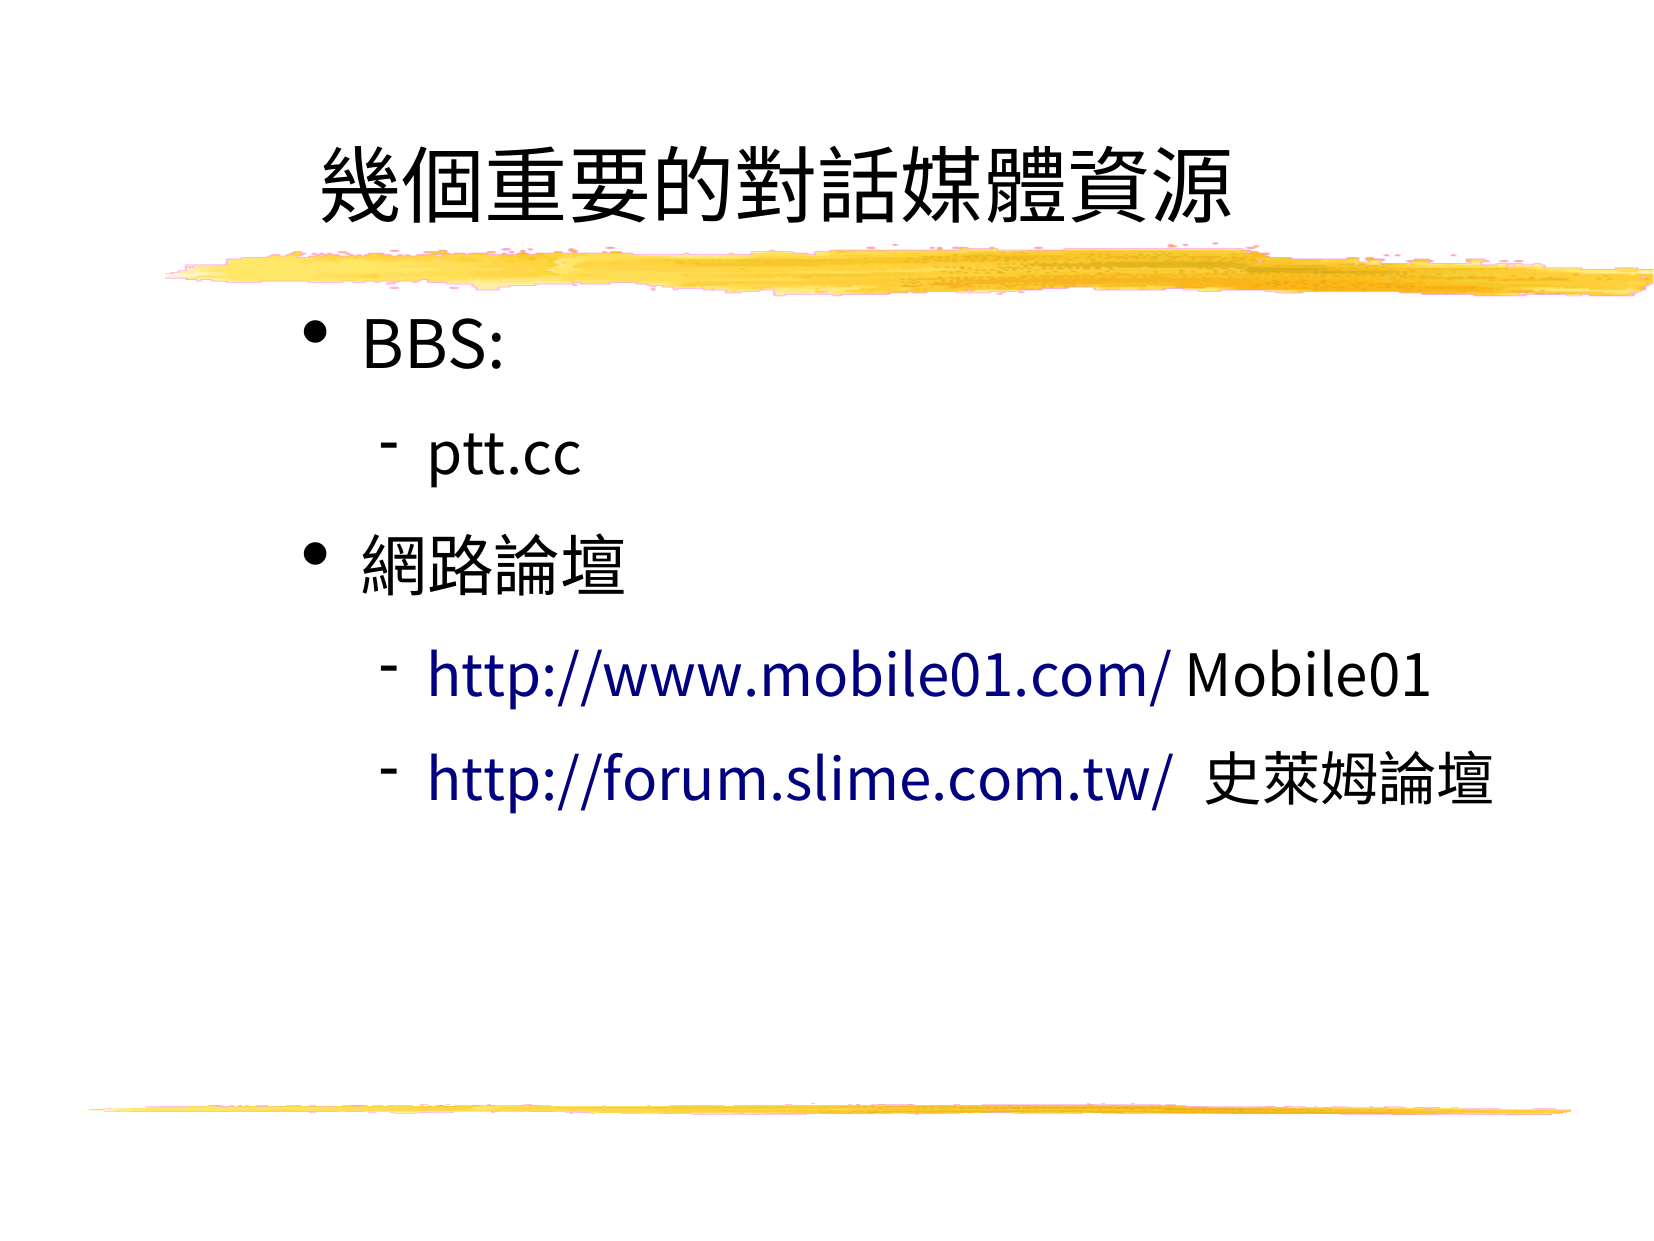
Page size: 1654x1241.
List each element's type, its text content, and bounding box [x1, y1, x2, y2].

list BBS: ptt.cc 網路論壇 http://www.mobile01.com/ Mobile01 http://forum.slime.com.tw/ 史萊姆論壇 [289, 275, 1534, 1089]
title 幾個重要的對話媒體資源 [73, 41, 1479, 249]
picture [82, 1102, 1571, 1117]
picture [165, 237, 1654, 308]
